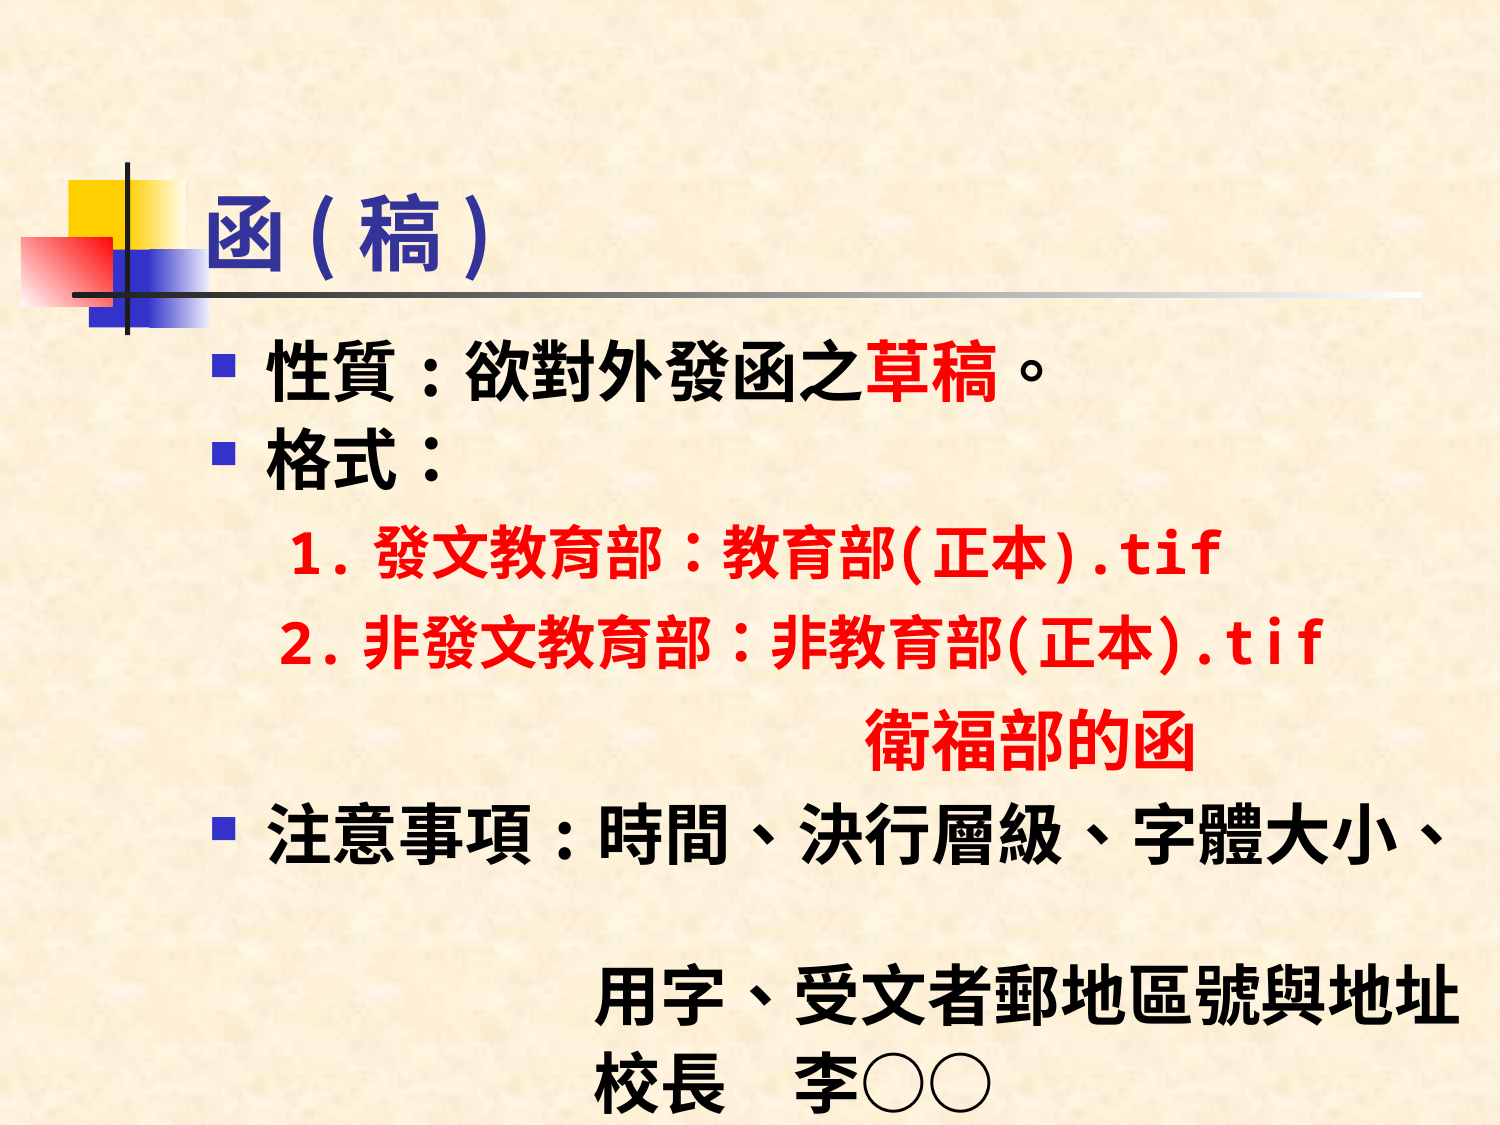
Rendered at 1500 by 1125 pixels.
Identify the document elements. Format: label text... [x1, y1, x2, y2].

picture [951, 1013, 974, 1017]
picture [1430, 1007, 1437, 1016]
list 性質:欲對外發函之草稿。 格式： 1.發文教育部：教育部(正本).tif 2.非發文教育部：非教育部(正本).tif 衛福部的函 注意事項:時間、決行層級、字體大小、 用字、受文者郵地區號與地址 校長 李○○ [193, 331, 1500, 1007]
title 函(稿) [188, 101, 1468, 289]
picture [0, 0, 1500, 1125]
